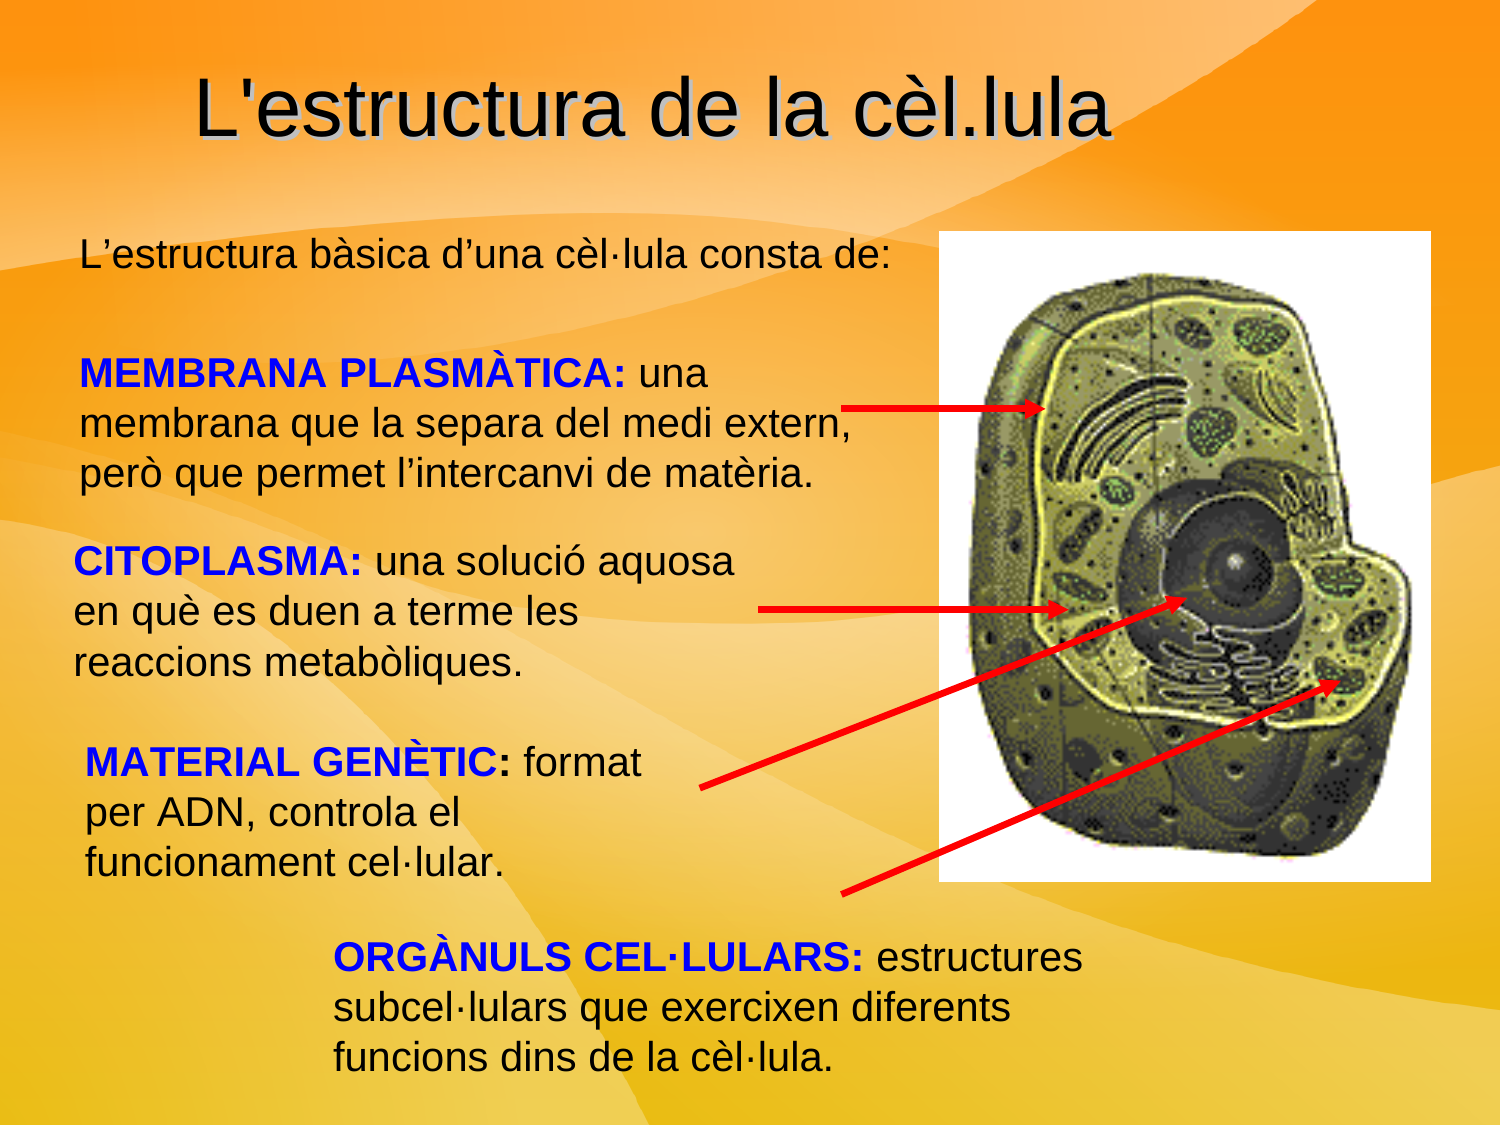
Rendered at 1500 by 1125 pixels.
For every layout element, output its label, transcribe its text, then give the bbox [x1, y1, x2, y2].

text_box CITOPLASMA: una solució aquosa en què es duen a terme les reaccions metabòliques. [58, 527, 774, 692]
text_box MEMBRANA PLASMÀTICA: una membrana que la separa del medi extern, però que permet l’intercanvi de matèria. [64, 338, 875, 546]
picture [0, 0, 1500, 1125]
text_box MATERIAL GENÈTIC: format per ADN, controla el funcionament cel·lular. [70, 727, 727, 893]
text_box ORGÀNULS CEL·LULARS: estructures subcel·lulars que exercixen diferents funcions dins de la cèl·lula. [318, 922, 1123, 1087]
title L'estructura de la cèl.lula [76, 45, 1229, 161]
text_box [939, 231, 1431, 882]
text_box L’estructura bàsica d’una cèl·lula consta de: [64, 220, 928, 285]
